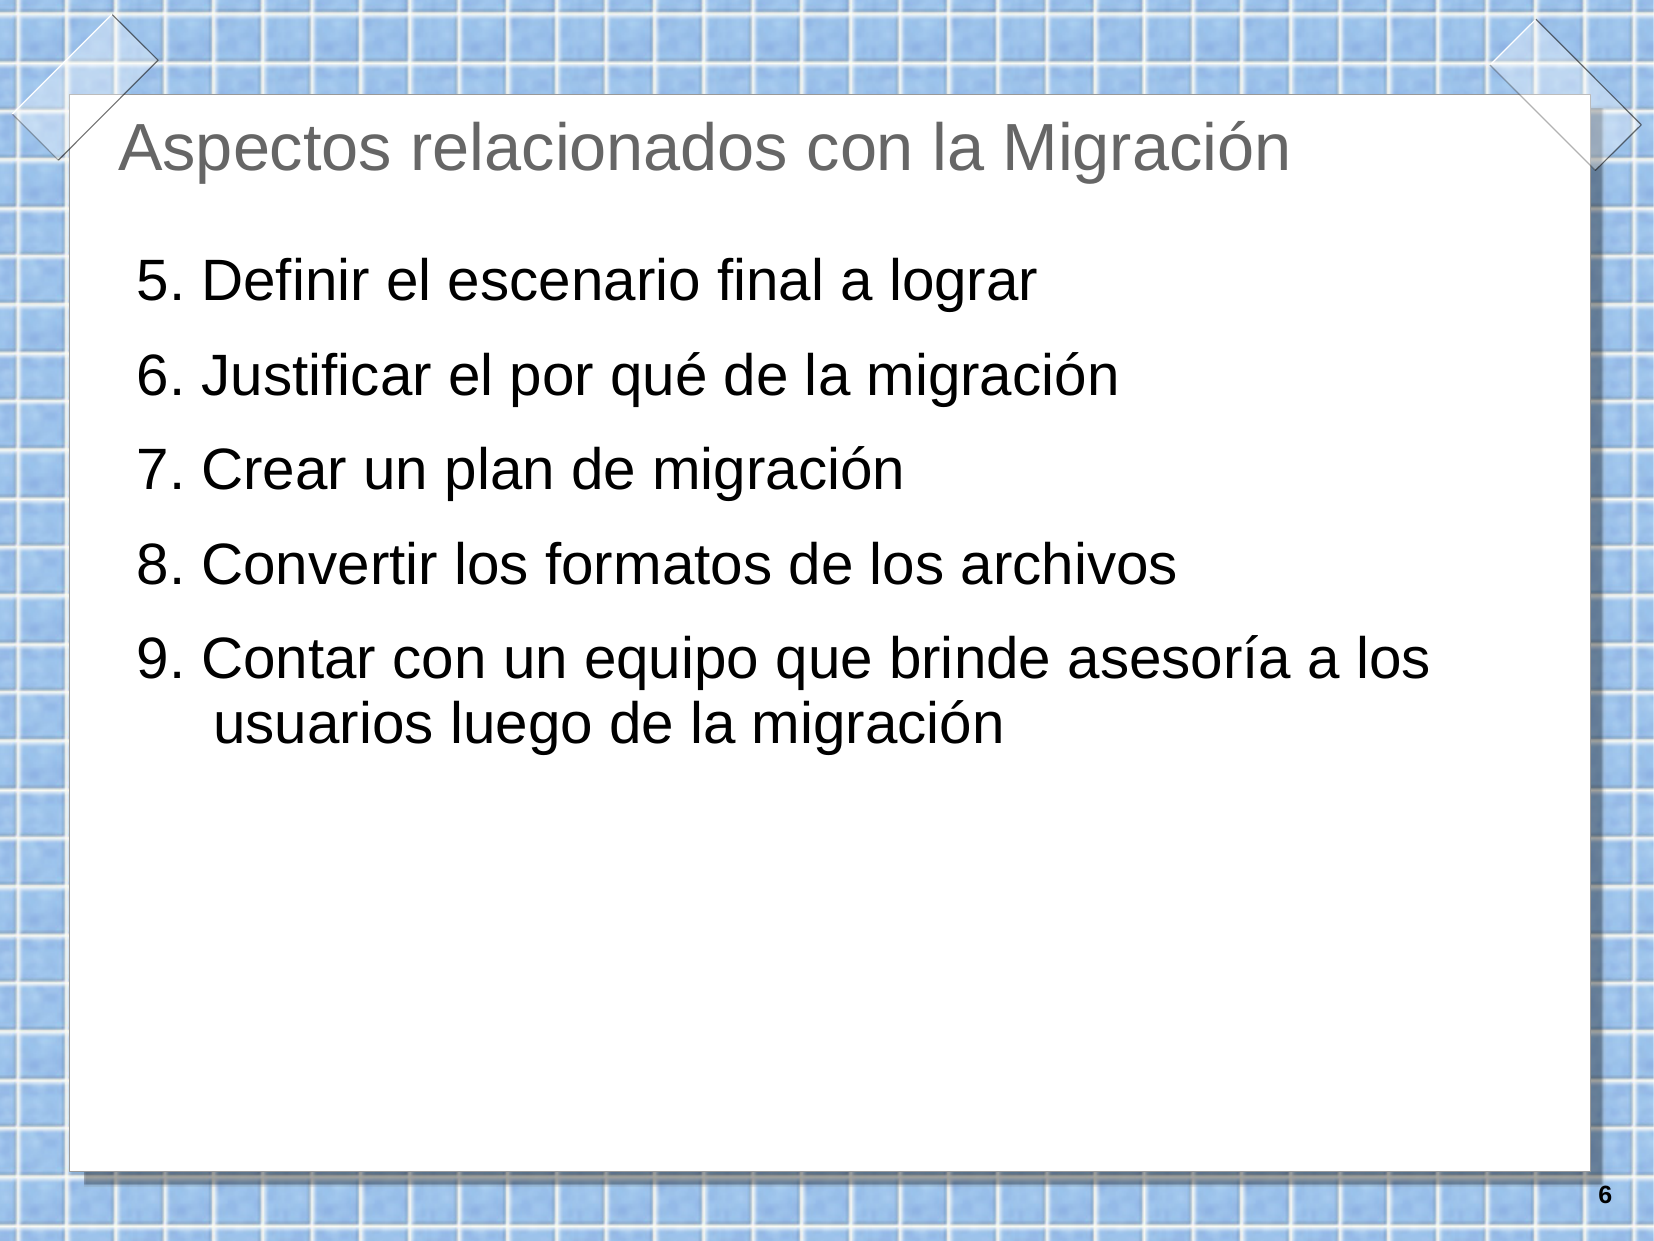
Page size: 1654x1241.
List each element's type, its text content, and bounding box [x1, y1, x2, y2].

picture [0, 0, 1654, 1241]
list 5. Definir el escenario final a lograr 6. Justificar el por qué de la migración 7. Crear un plan de migración 8. Convertir los formatos de los archivos 9. Contar con un equipo que brinde asesoría a los usuarios luego de la migración [136, 248, 1536, 886]
title Aspectos relacionados con la Migración [118, 97, 1510, 198]
